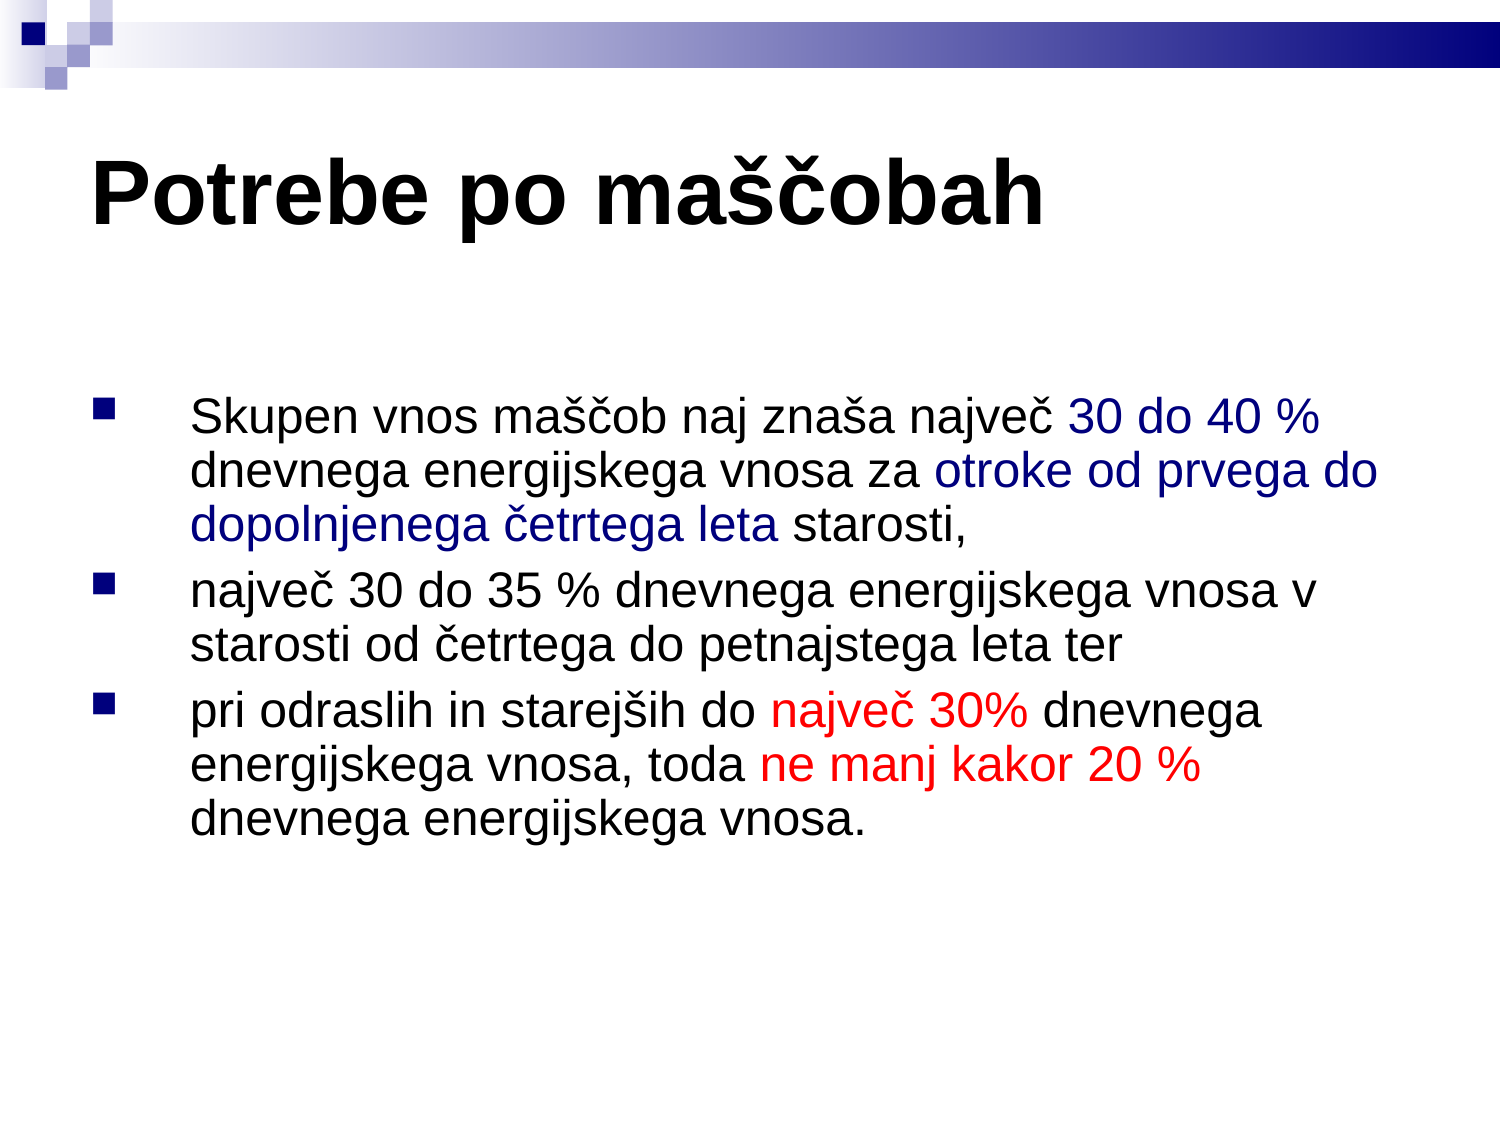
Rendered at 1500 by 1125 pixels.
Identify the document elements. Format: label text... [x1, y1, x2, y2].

title Potrebe po maščobah [75, 75, 1426, 301]
list Skupen vnos maščob naj znaša največ 30 do 40 % dnevnega energijskega vnosa za otroke od prvega do dopolnjenega četrtega leta starosti, največ 30 do 35 % dnevnega energijskega vnosa v starosti od četrtega do petnajstega leta ter pri odraslih in starejših do največ 30% dnevnega energijskega vnosa, toda ne manj kakor 20 % dnevnega energijskega vnosa. [75, 324, 1426, 963]
